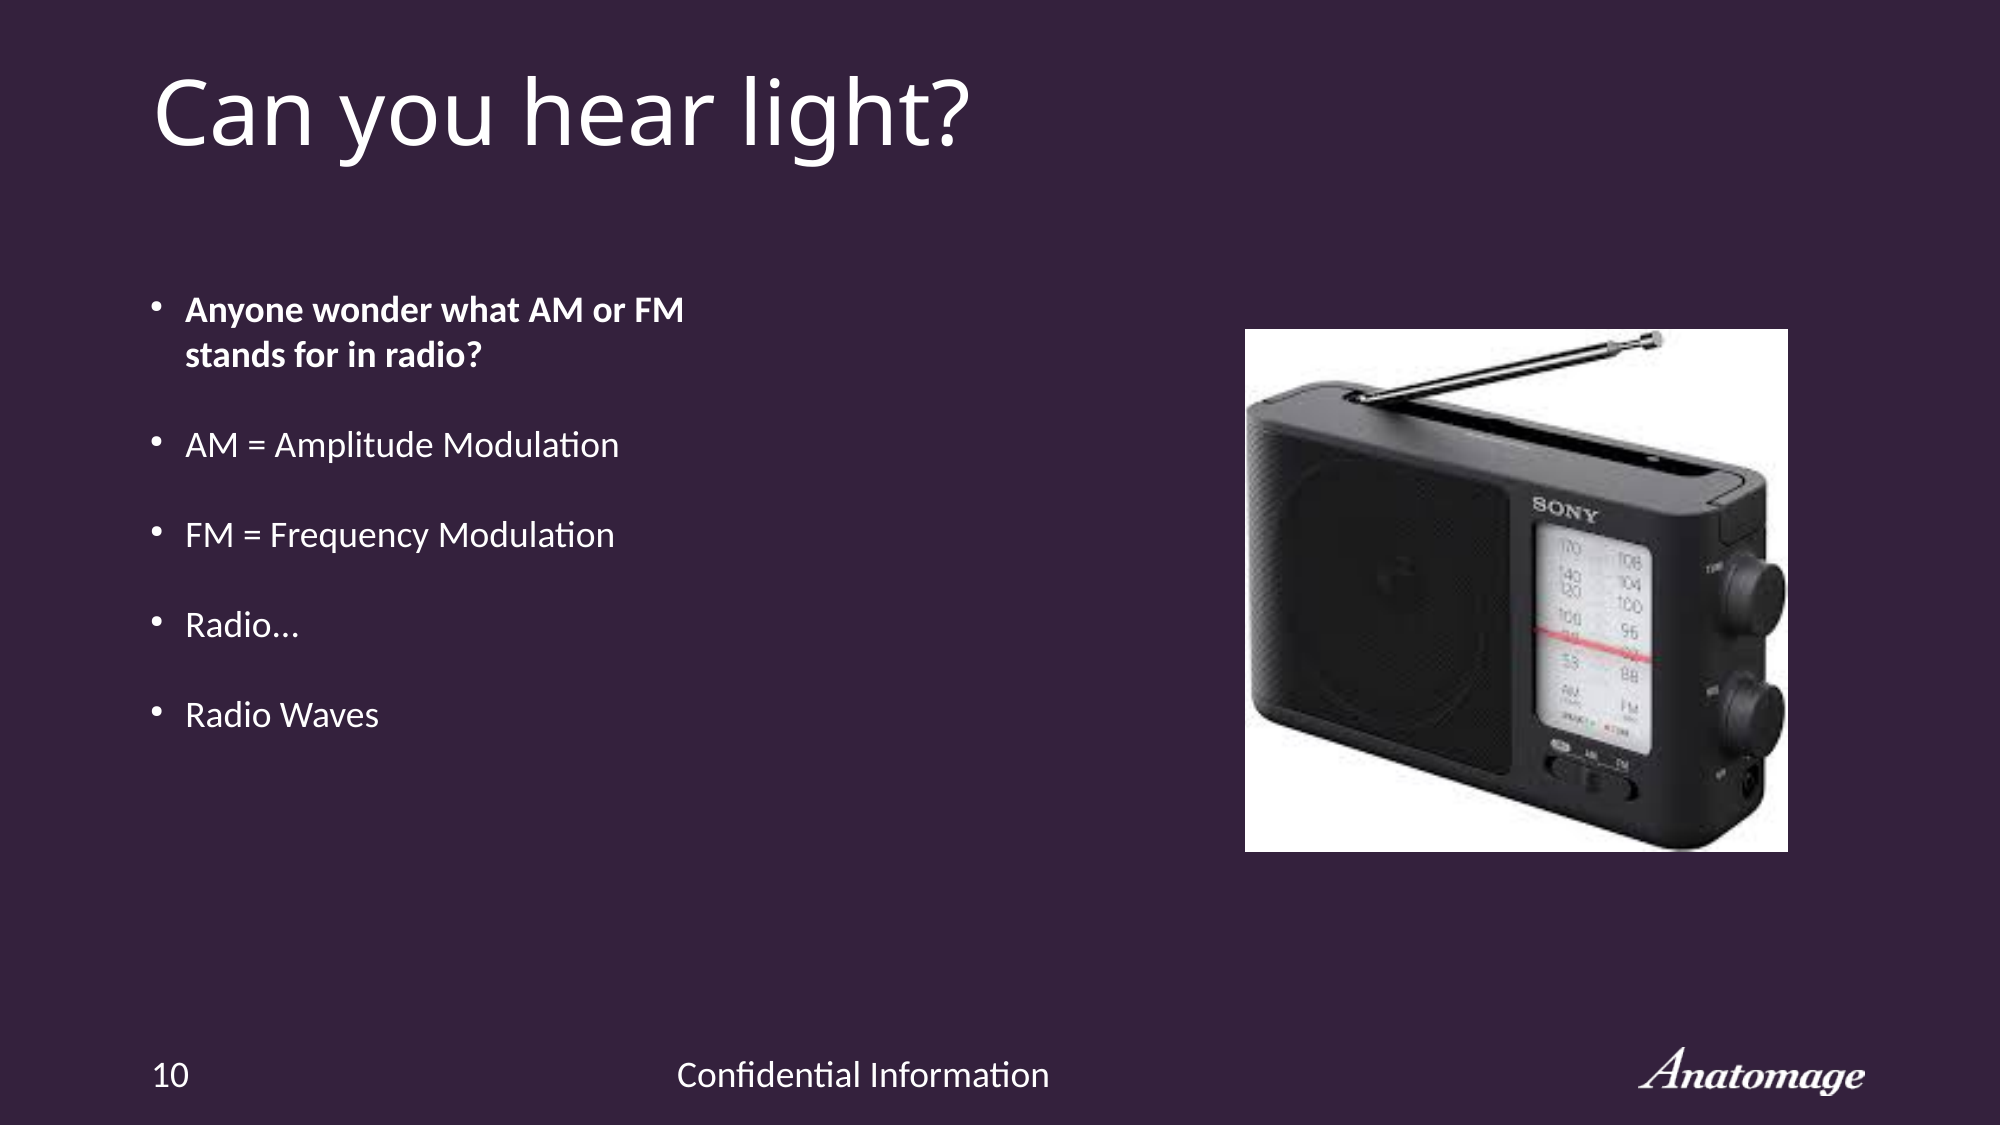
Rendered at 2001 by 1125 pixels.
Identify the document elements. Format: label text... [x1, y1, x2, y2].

picture [1245, 329, 1788, 852]
picture [1638, 1047, 1865, 1096]
title Can you hear light? [137, 60, 1863, 278]
footer Confidential Information [662, 1042, 1338, 1103]
text_box Anyone wonder what AM or FM stands for in radio? AM = Amplitude Modulation FM = Frequency Modulation Radio... Radio Waves [135, 277, 781, 924]
slide_number 19 [136, 1042, 587, 1103]
